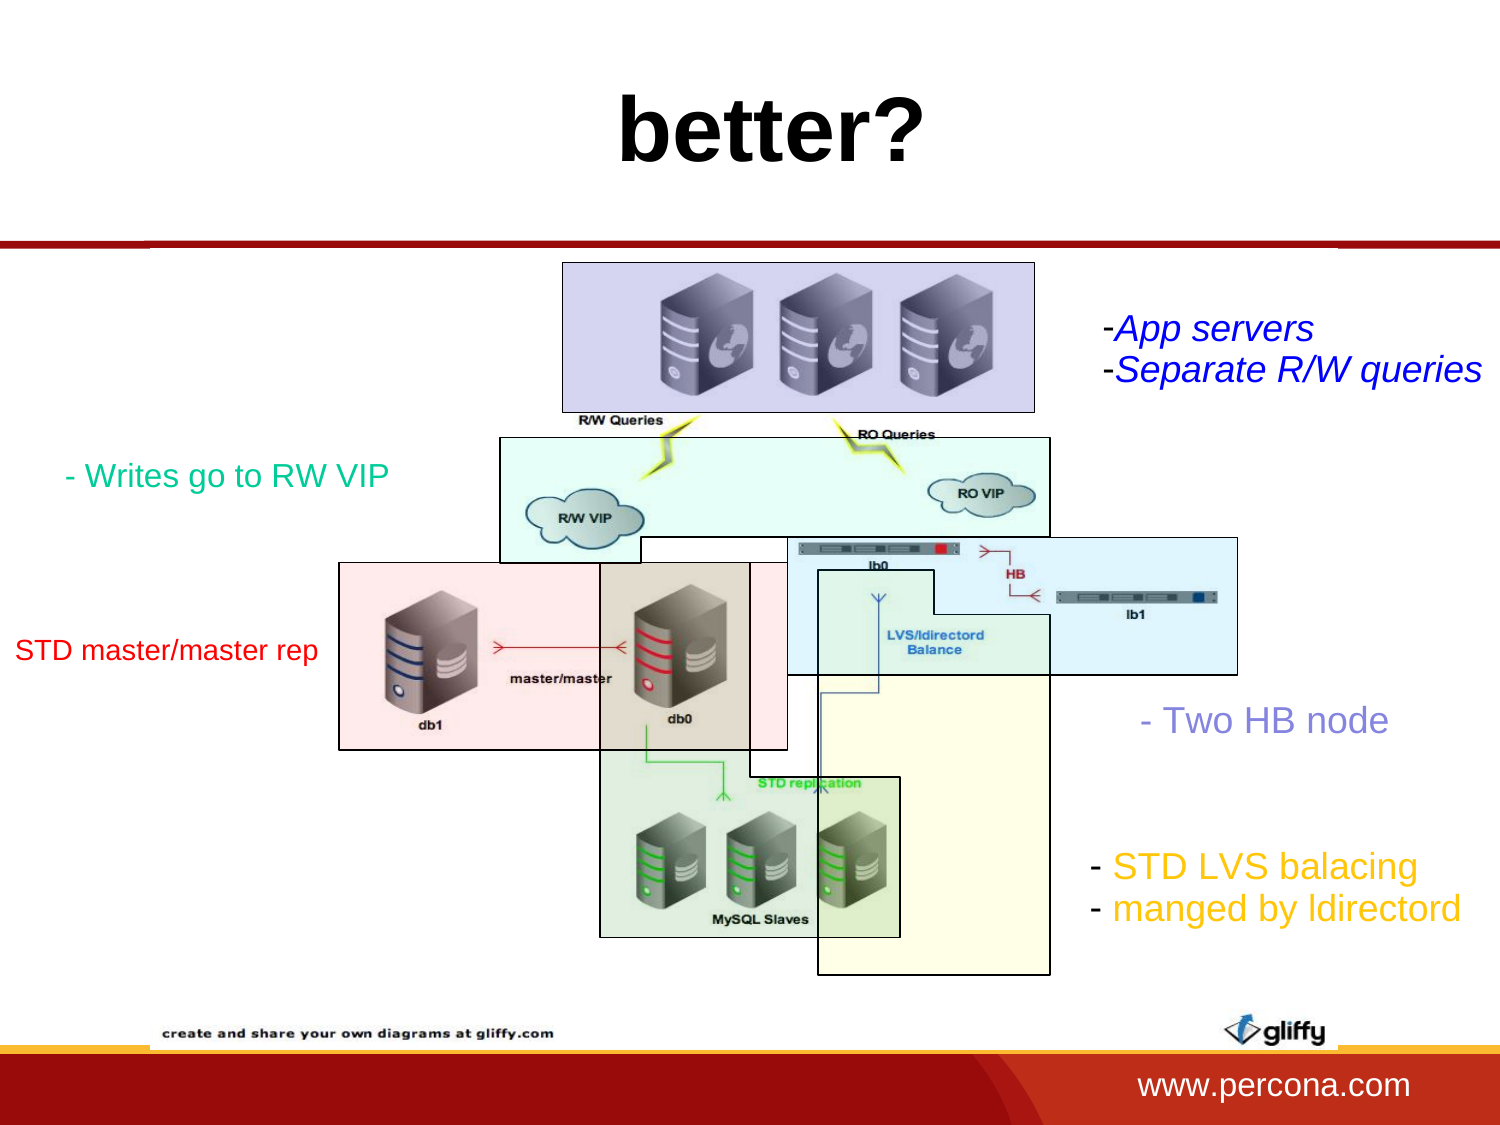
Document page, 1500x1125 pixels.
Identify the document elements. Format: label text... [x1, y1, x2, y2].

text_box - Writes go to RW VIP [50, 450, 451, 503]
text_box [150, 248, 1338, 1051]
text_box STD master/master rep [0, 627, 338, 676]
text_box App servers Separate R/W queries [1087, 299, 1500, 400]
text_box - Two HB node [1124, 692, 1463, 751]
text_box STD LVS balacing manged by ldirectord [1074, 838, 1500, 938]
title better? [41, 6, 1471, 243]
